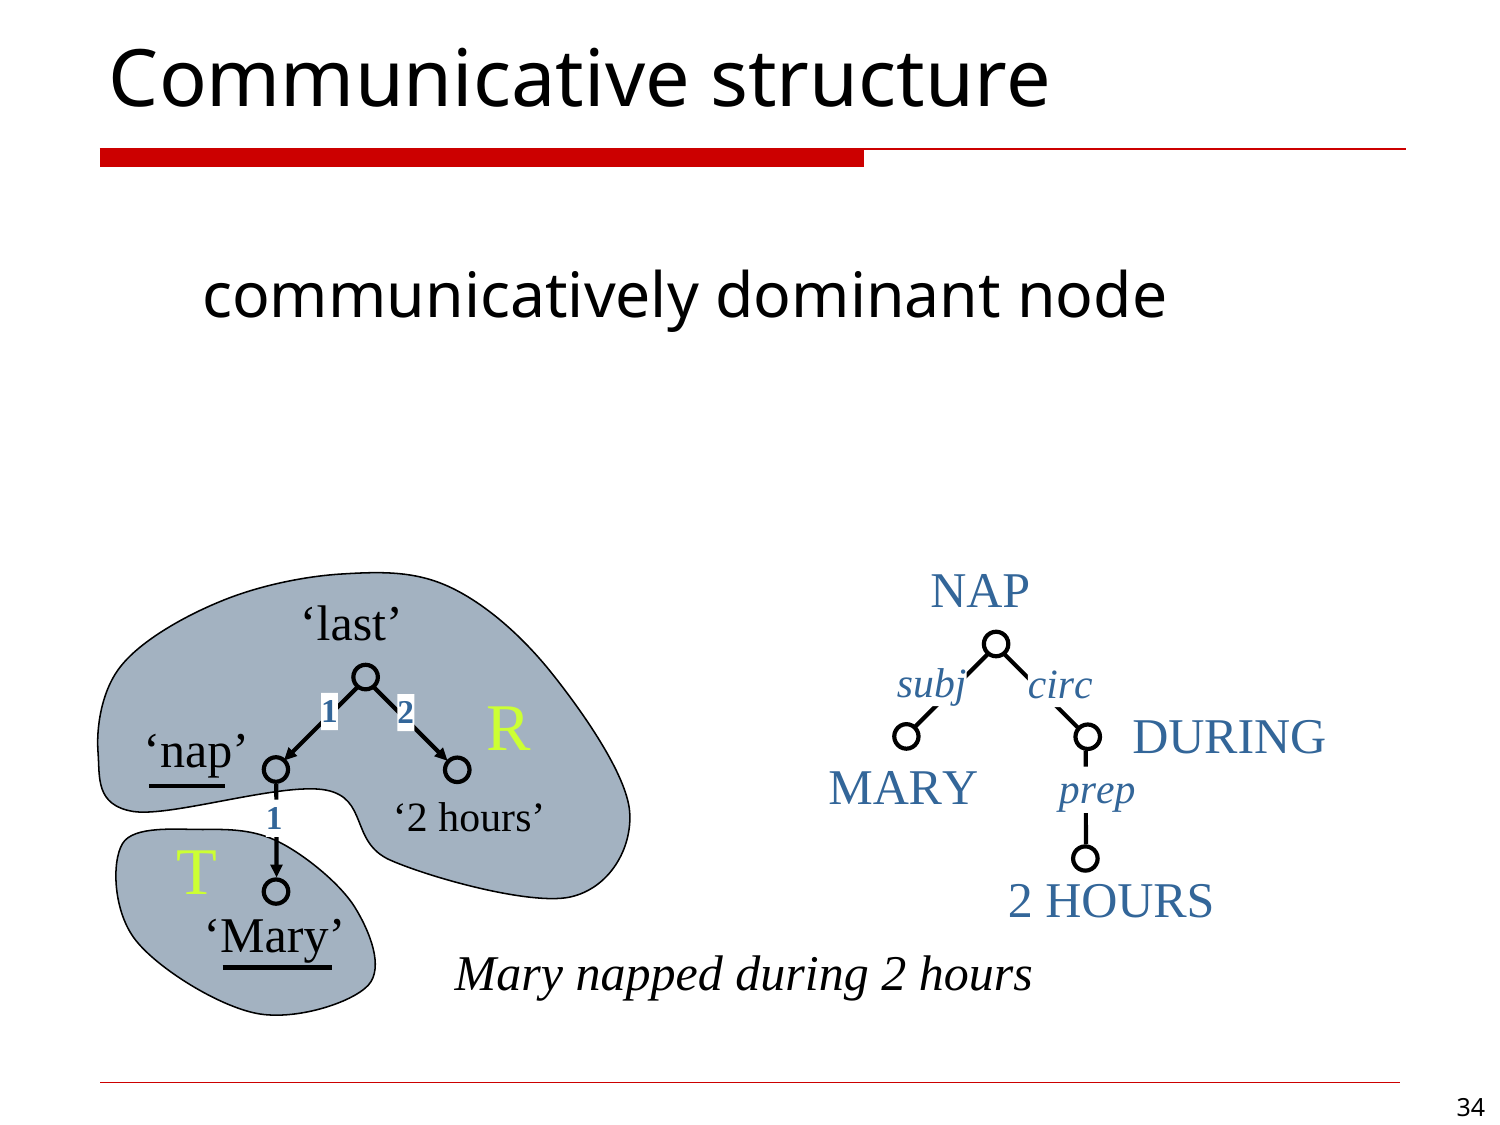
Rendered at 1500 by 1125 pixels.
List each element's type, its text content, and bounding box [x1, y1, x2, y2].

text_box 1 [265, 799, 283, 837]
text_box prep [1058, 766, 1136, 813]
text_box [97, 572, 630, 899]
text_box R [471, 691, 536, 765]
text_box [115, 829, 376, 1016]
text_box [266, 882, 286, 900]
text_box prep [1063, 786, 1074, 802]
text_box DURING [1117, 700, 1363, 772]
text_box ‘2 hours’ [378, 786, 592, 849]
text_box [278, 842, 350, 900]
text_box 2 HOURS [993, 865, 1246, 937]
text_box ‘Mary’ [188, 900, 364, 972]
text_box ‘nap’ [128, 714, 304, 786]
text_box 1 [321, 692, 338, 731]
list communicatively dominant node [187, 255, 1472, 503]
text_box ‘last’ [285, 588, 461, 659]
title Communicative structure [94, 26, 1407, 138]
text_box 2 [397, 694, 415, 732]
text_box MARY [813, 752, 1010, 824]
text_box T [161, 836, 226, 909]
text_box NAP [915, 555, 1091, 626]
text_box Mary napped during 2 hours [439, 938, 1095, 1010]
text_box circ [1027, 660, 1093, 708]
text_box [356, 667, 375, 687]
text_box [448, 760, 467, 779]
text_box subj [896, 659, 967, 707]
